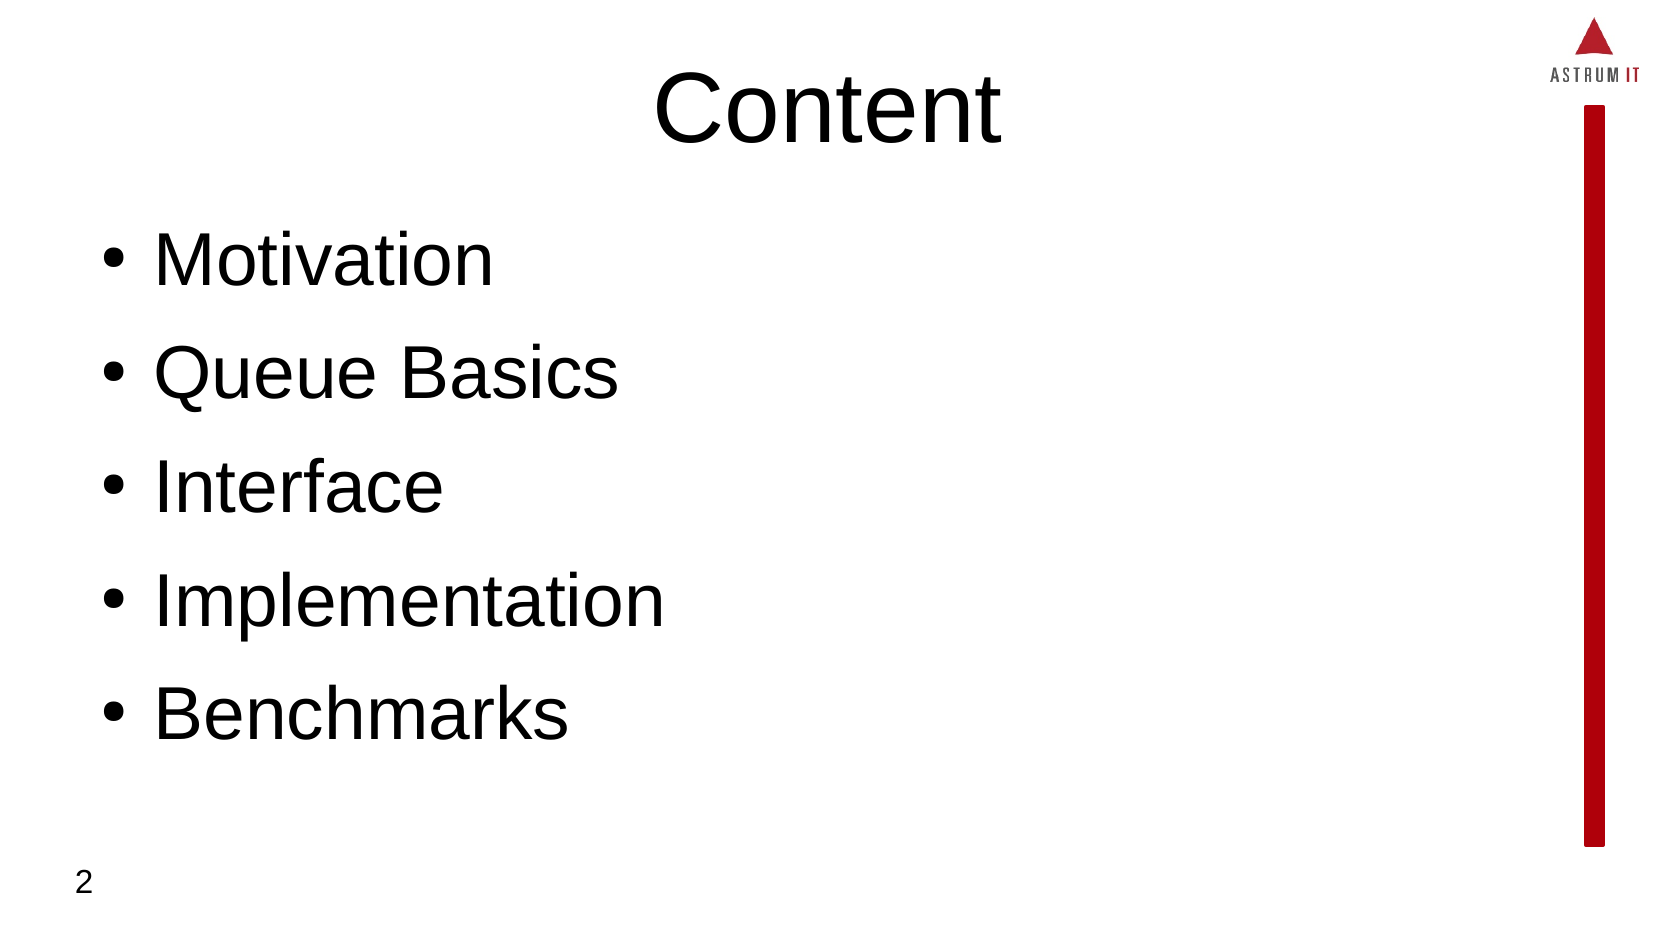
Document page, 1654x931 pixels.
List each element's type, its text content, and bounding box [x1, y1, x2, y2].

picture [1550, 17, 1639, 82]
list Motivation Queue Basics Interface Implementation Benchmarks [82, 217, 1571, 757]
title Content [114, 30, 1541, 186]
